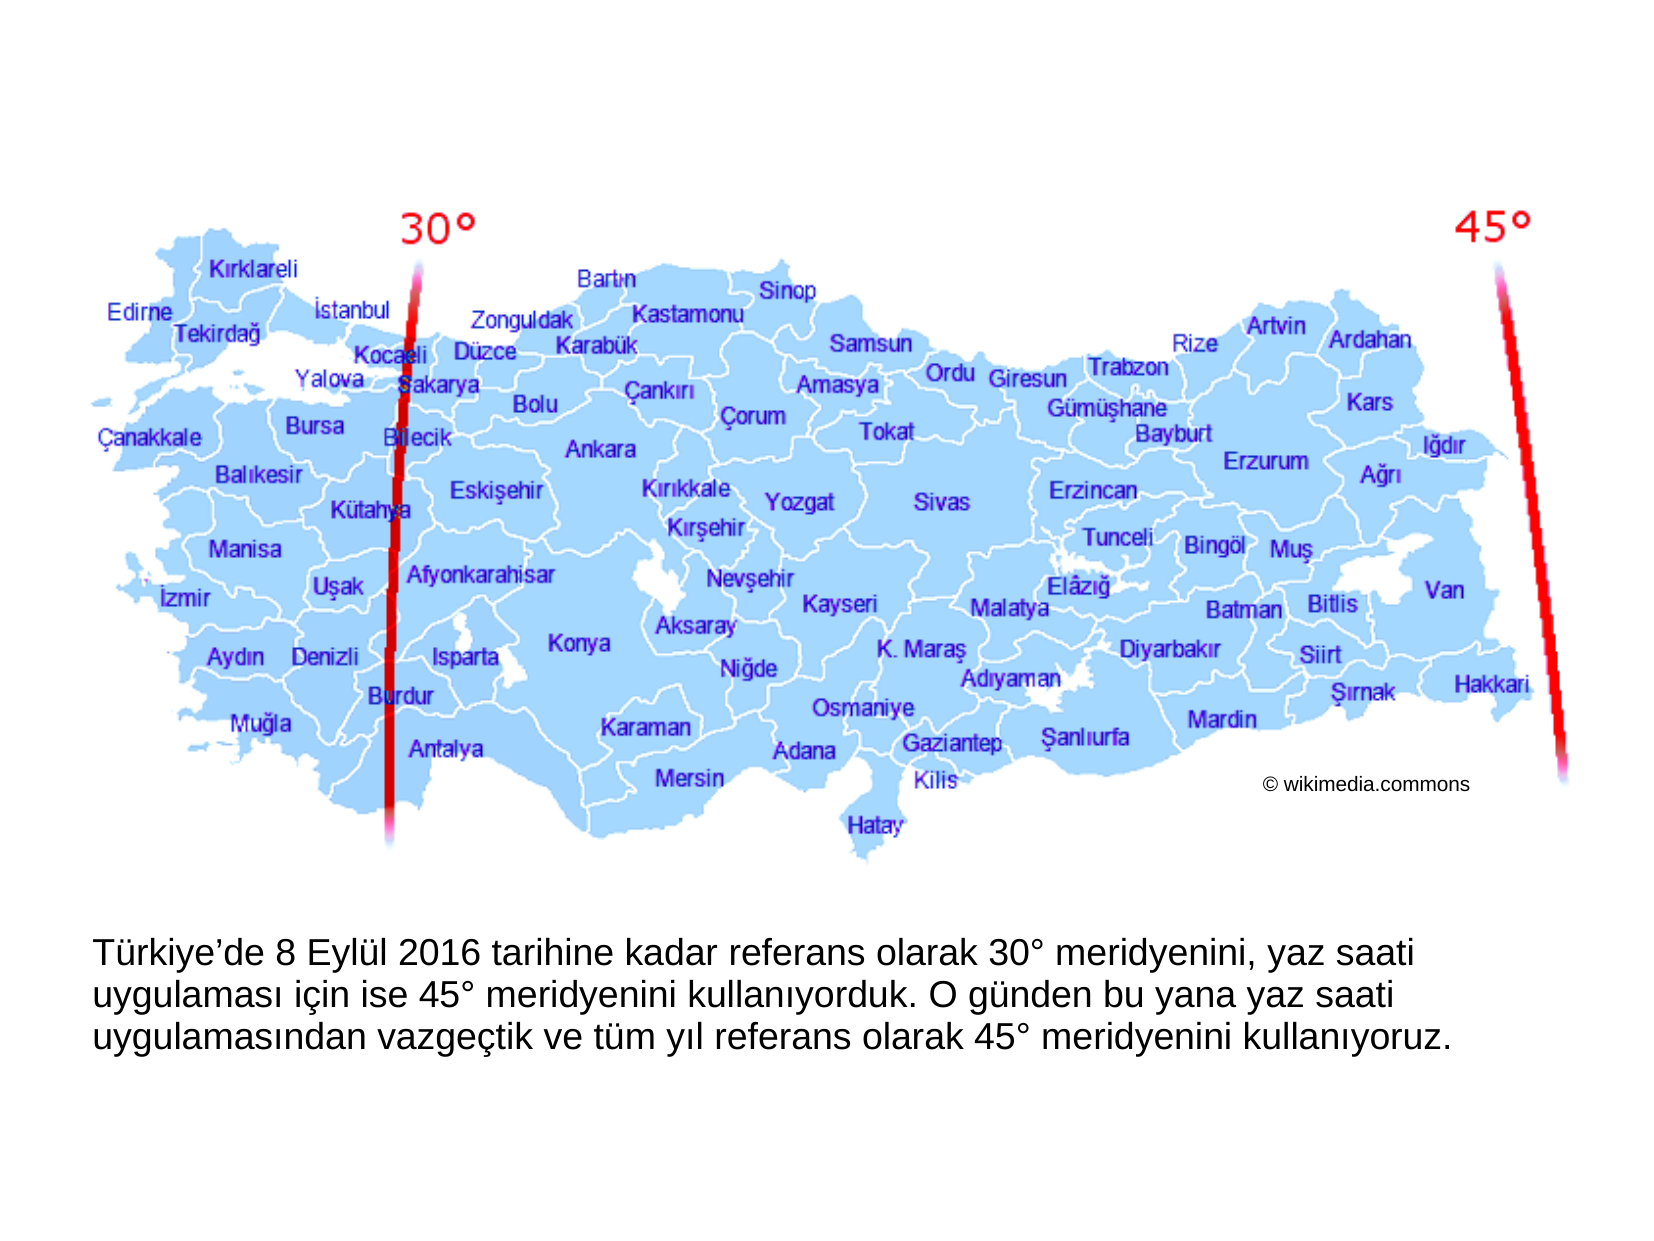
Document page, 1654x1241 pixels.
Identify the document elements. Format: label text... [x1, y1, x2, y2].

picture [60, 174, 1603, 886]
text_box © wikimedia.commons [1245, 765, 1486, 804]
text_box Türkiye’de 8 Eylül 2016 tarihine kadar referans olarak 30° meridyenini, yaz saati uygulaması için ise 45° meridyenini kullanıyorduk. O günden bu yana yaz saati uygulamasından vazgeçtik ve tüm yıl referans olarak 45° meridyenini kullanıyoruz. [77, 924, 1608, 1066]
